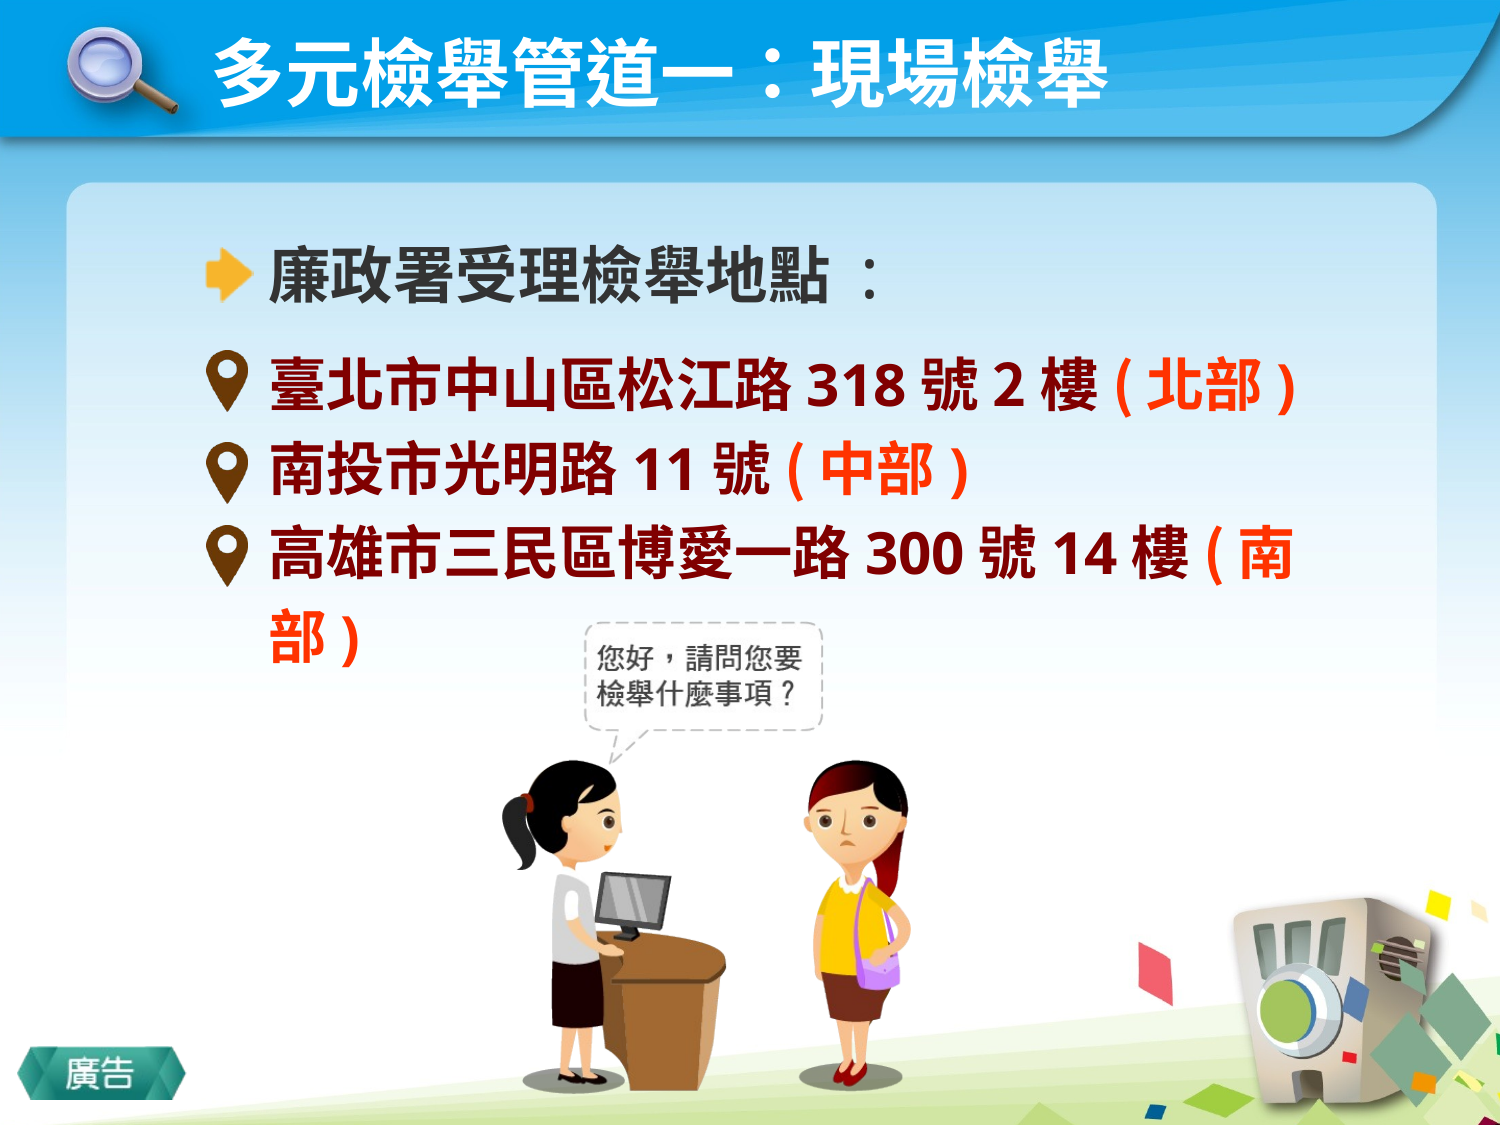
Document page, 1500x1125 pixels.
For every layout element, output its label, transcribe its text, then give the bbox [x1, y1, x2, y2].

picture [0, 0, 1500, 1125]
text_box 臺北市中山區松江路318號2樓(北部) 南投市光明路11號(中部) 高雄市三民區博愛一路300號14樓(南部) [253, 326, 1341, 678]
picture [67, 27, 179, 114]
text_box 多元檢舉管道一：現場檢舉 [195, 18, 1152, 125]
text_box 廉政署受理檢舉地點 : [253, 219, 1235, 321]
